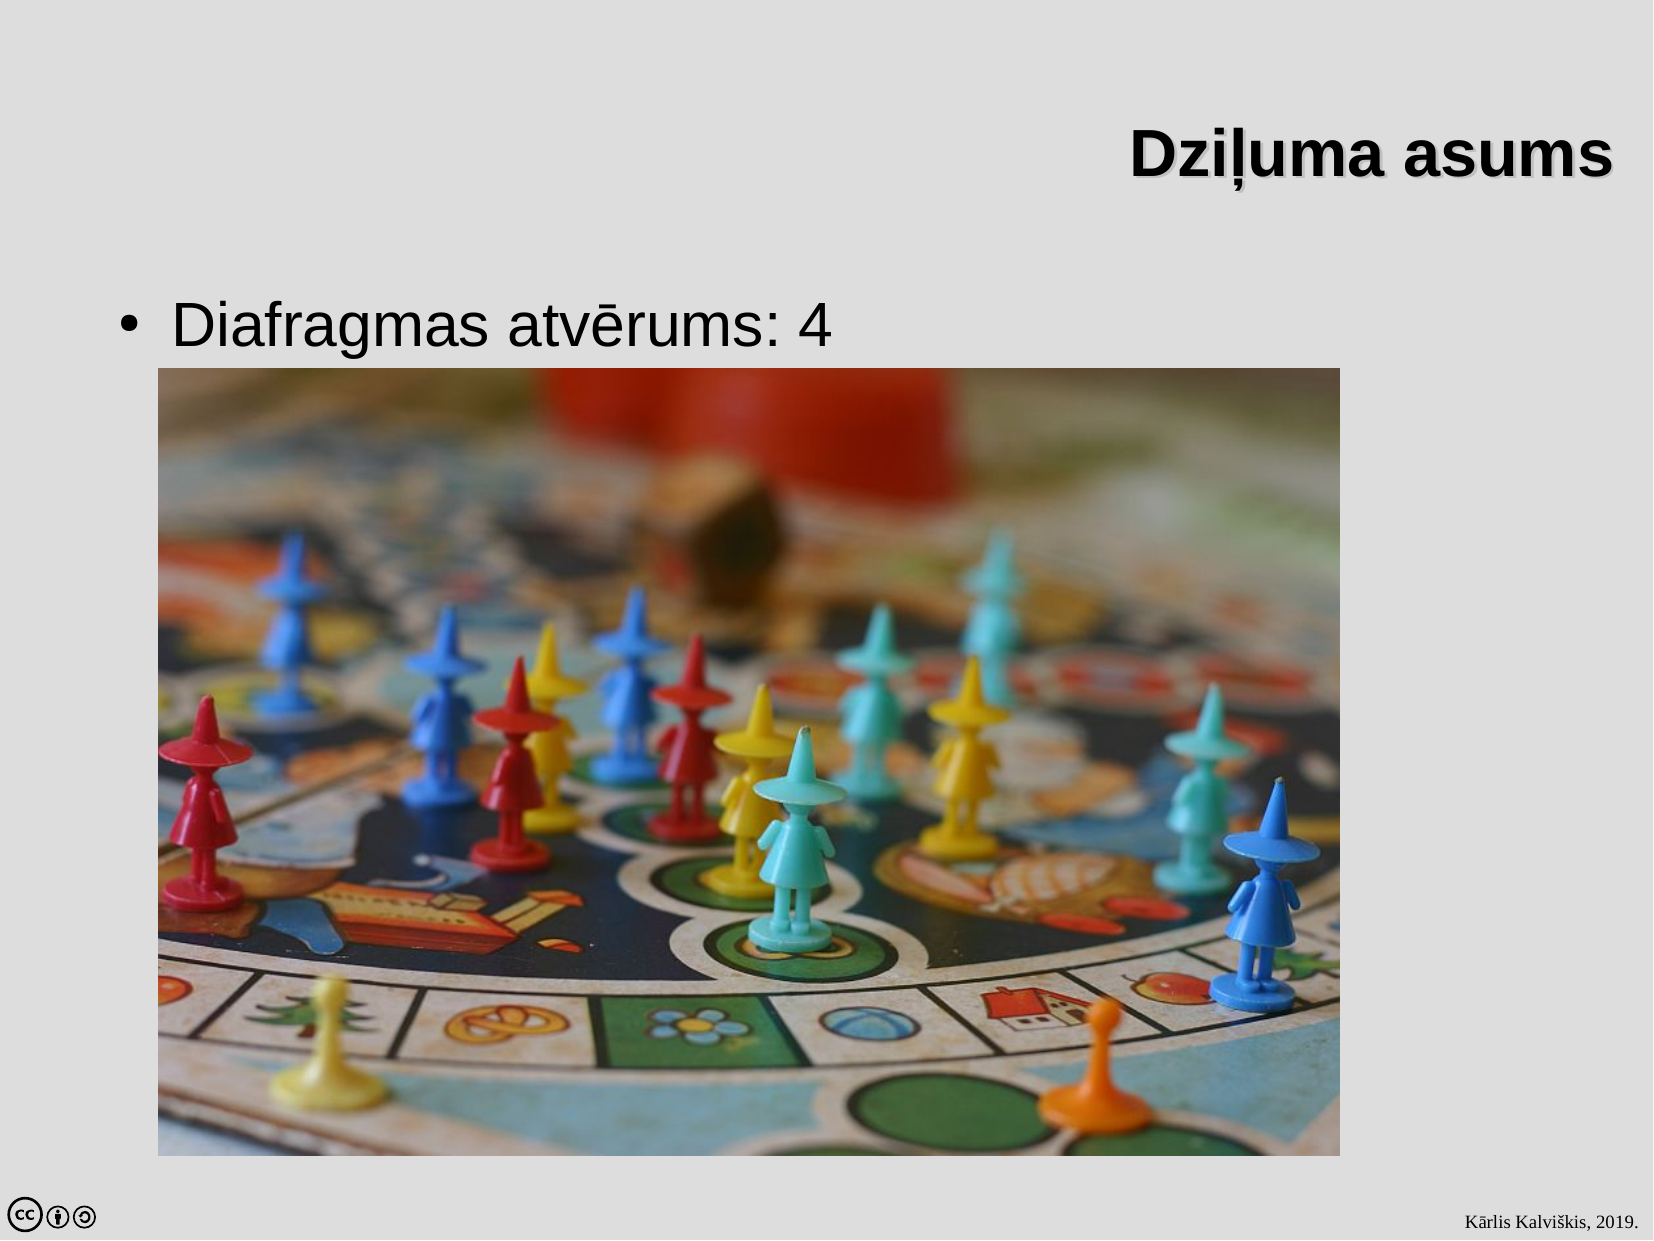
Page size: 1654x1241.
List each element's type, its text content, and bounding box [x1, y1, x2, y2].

list Diafragmas atvērums: 4 [82, 290, 1571, 1094]
title Dziļuma asums [42, 49, 1615, 257]
picture [158, 368, 1340, 1156]
